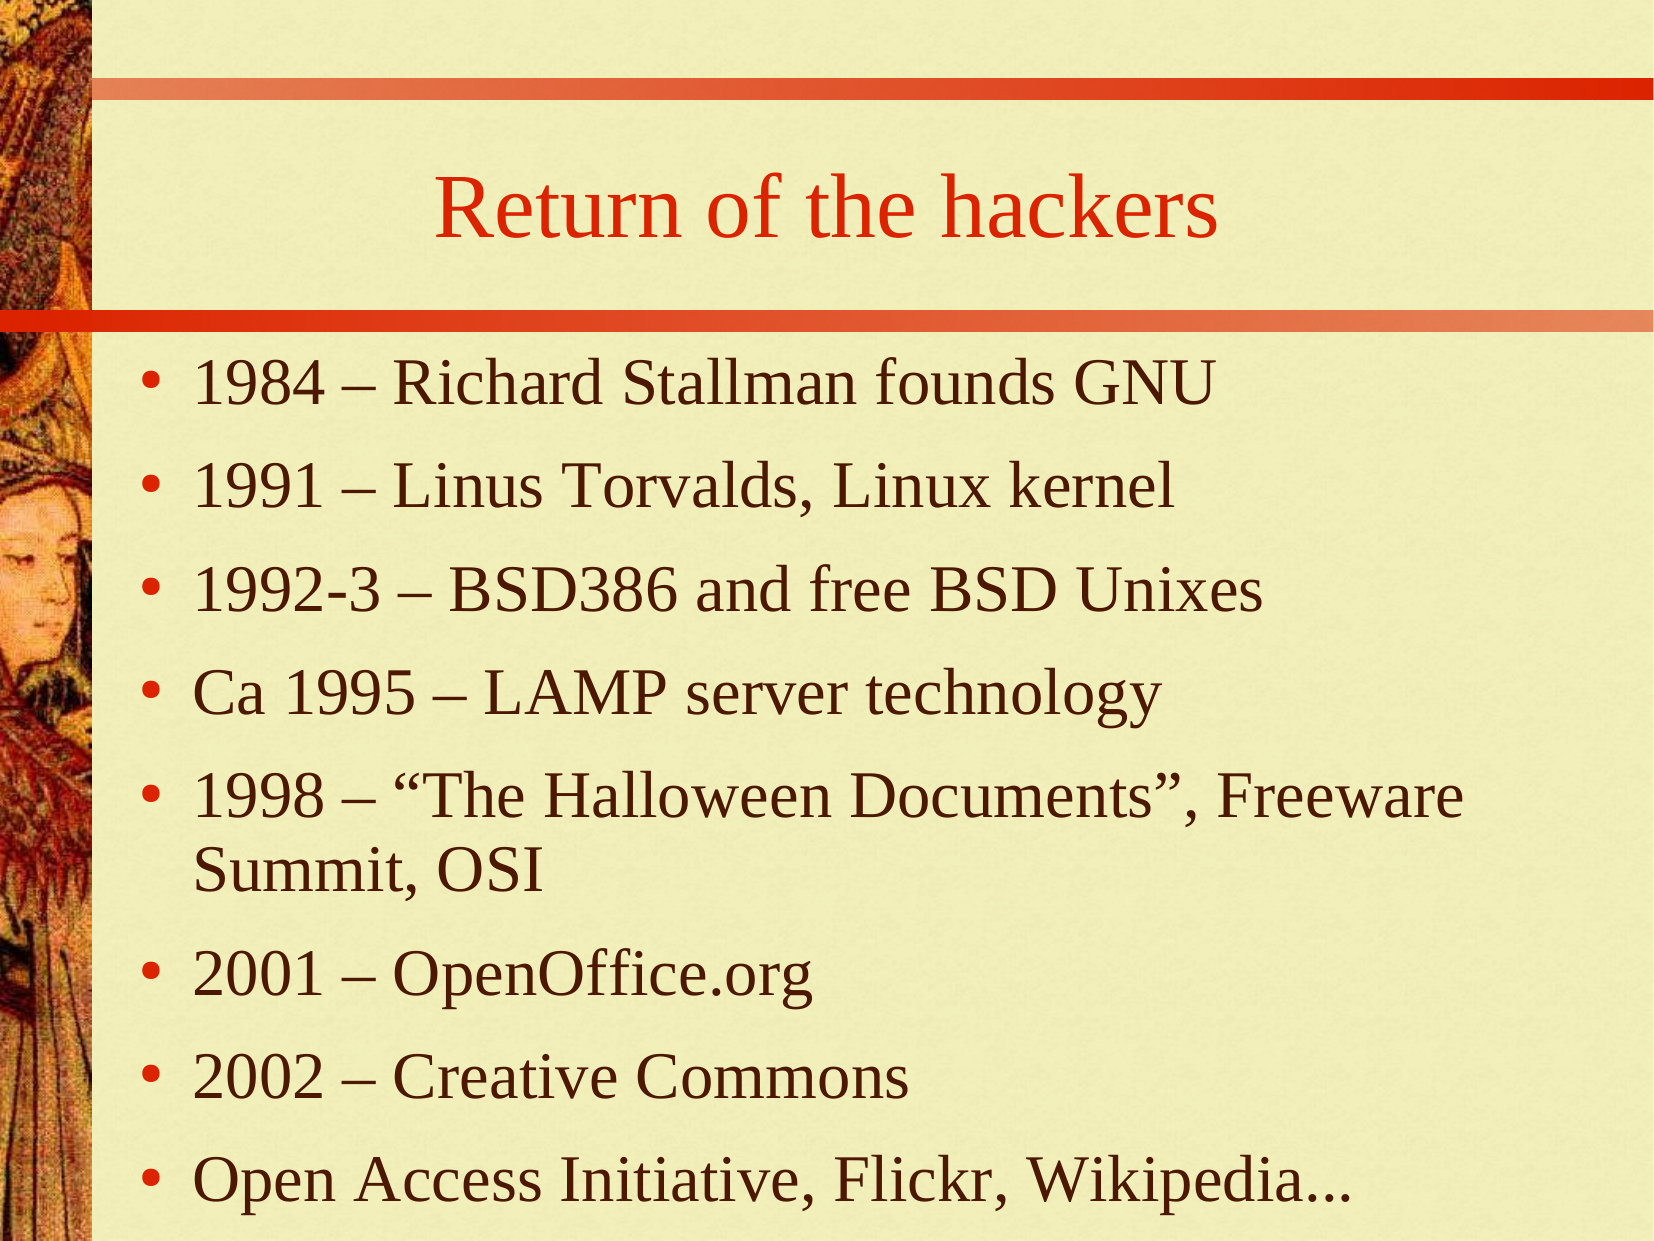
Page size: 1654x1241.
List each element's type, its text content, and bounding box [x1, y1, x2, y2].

picture [0, 0, 1654, 310]
list 1984 – Richard Stallman founds GNU 1991 – Linus Torvalds, Linux kernel 1992-3 – BSD386 and free BSD Unixes Ca 1995 – LAMP server technology 1998 – “The Halloween Documents”, Freeware Summit, OSI 2001 – OpenOffice.org 2002 – Creative Commons Open Access Initiative, Flickr, Wikipedia... [121, 344, 1534, 1217]
picture [0, 332, 1654, 1241]
title Return of the hackers [121, 102, 1534, 311]
